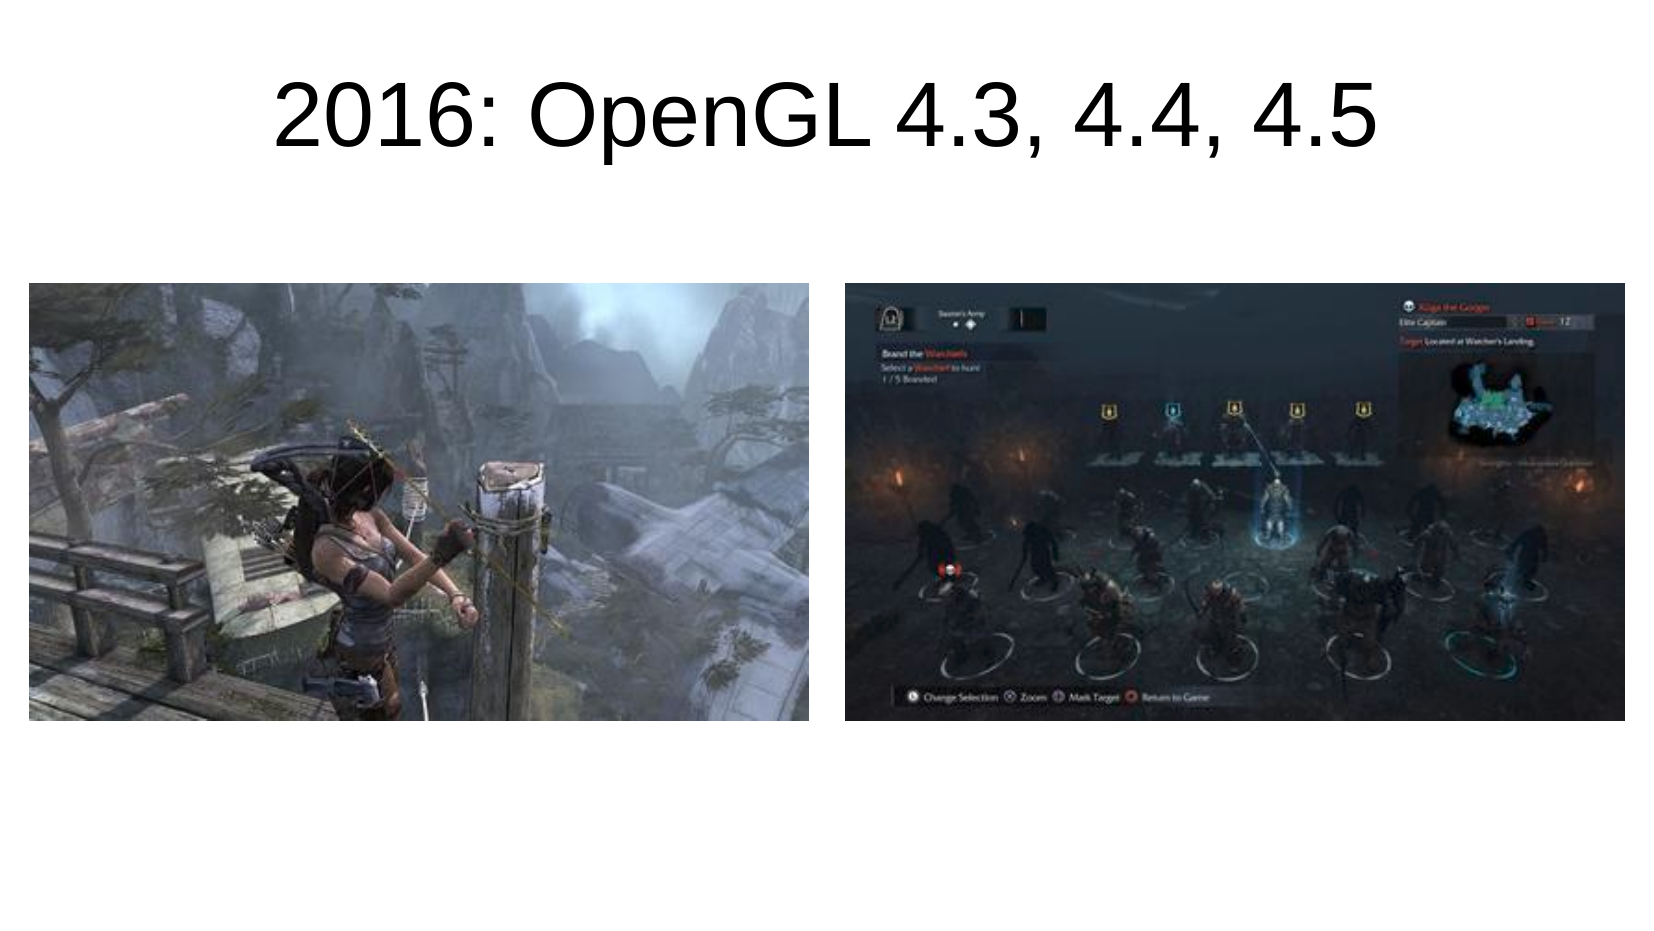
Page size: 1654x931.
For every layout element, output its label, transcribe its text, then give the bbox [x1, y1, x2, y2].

picture [29, 283, 809, 721]
picture [845, 283, 1625, 721]
title 2016: OpenGL 4.3, 4.4, 4.5 [82, 37, 1571, 193]
